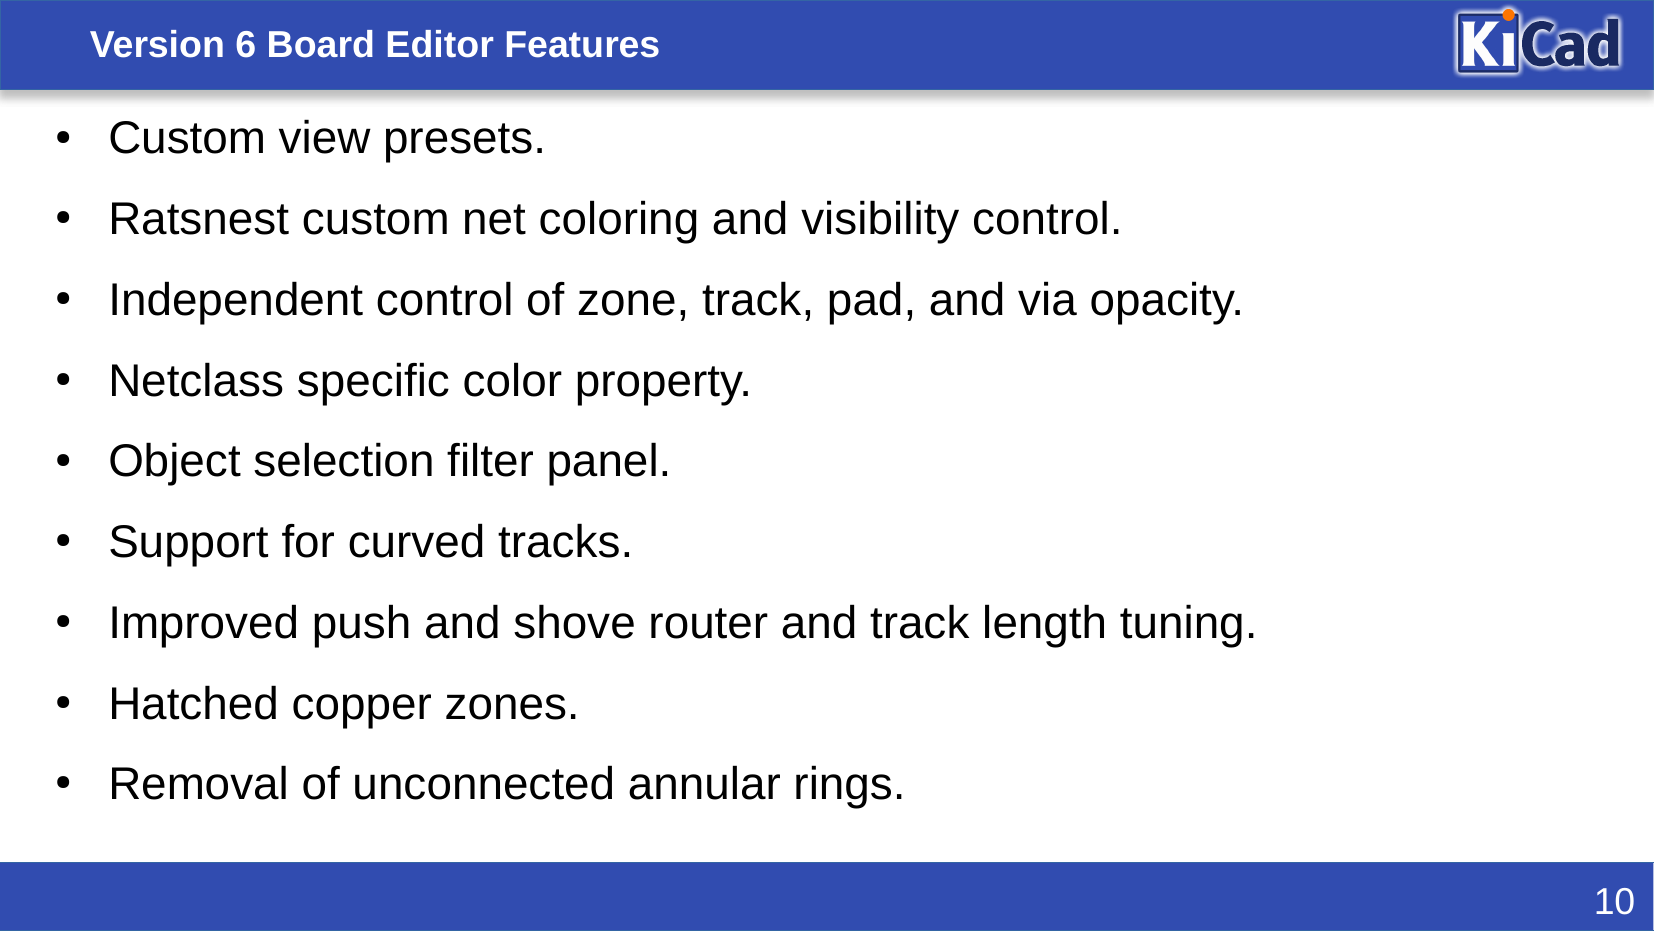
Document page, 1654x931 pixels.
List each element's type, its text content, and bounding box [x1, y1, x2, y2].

text_box [0, 862, 1654, 931]
list Custom view presets. Ratsnest custom net coloring and visibility control. Independent control of zone, track, pad, and via opacity. Netclass specific color property. Object selection filter panel. Support for curved tracks. Improved push and shove router and track length tuning. Hatched copper zones. Removal of unconnected annular rings. [37, 112, 1613, 863]
text_box Version 6 Board Editor Features [0, 0, 1412, 90]
text_box <number> [1387, 873, 1651, 931]
picture [1412, 0, 1654, 92]
text_box [1162, 90, 1651, 226]
